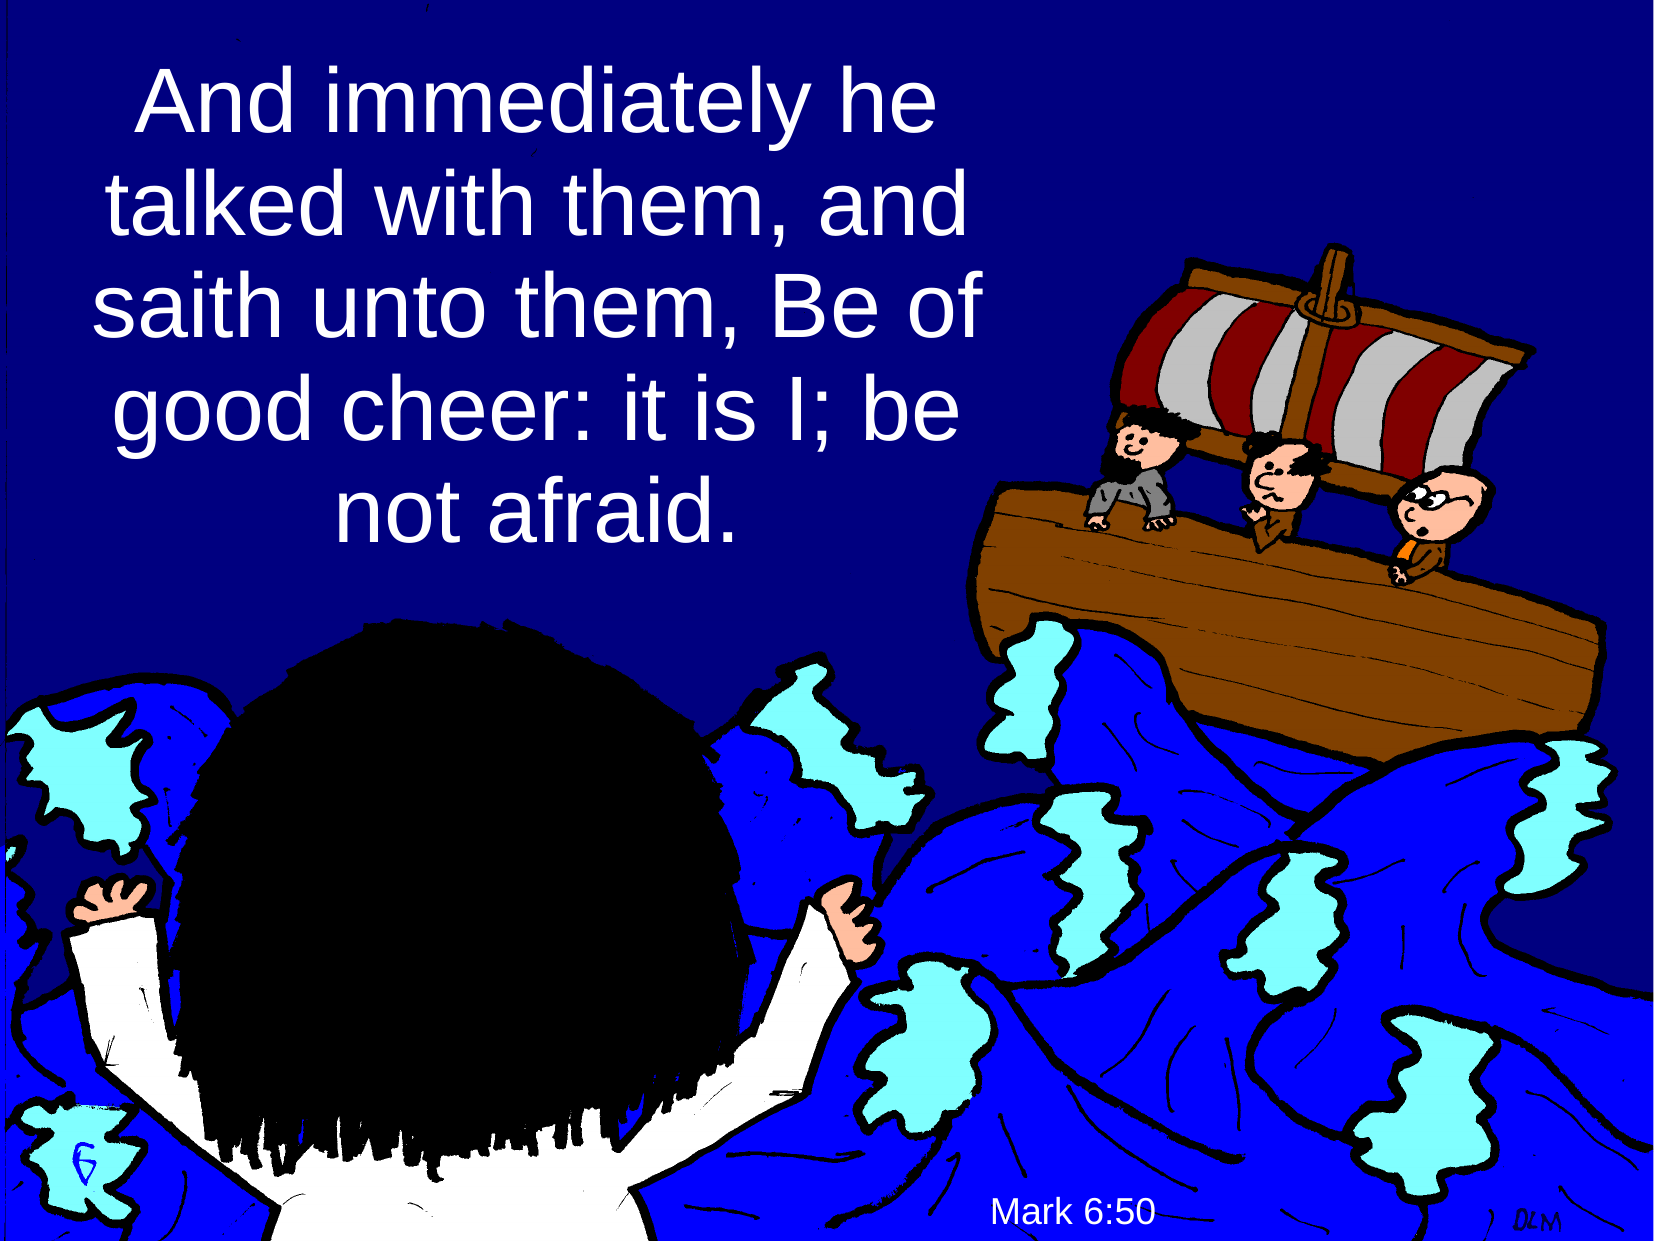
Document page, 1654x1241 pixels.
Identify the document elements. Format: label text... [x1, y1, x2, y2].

text_box Mark 6:50 [975, 1183, 1172, 1241]
title And immediately he talked with them, and saith unto them, Be of good cheer: it is I; be not afraid. [37, 49, 1039, 563]
picture [0, 0, 1654, 1241]
